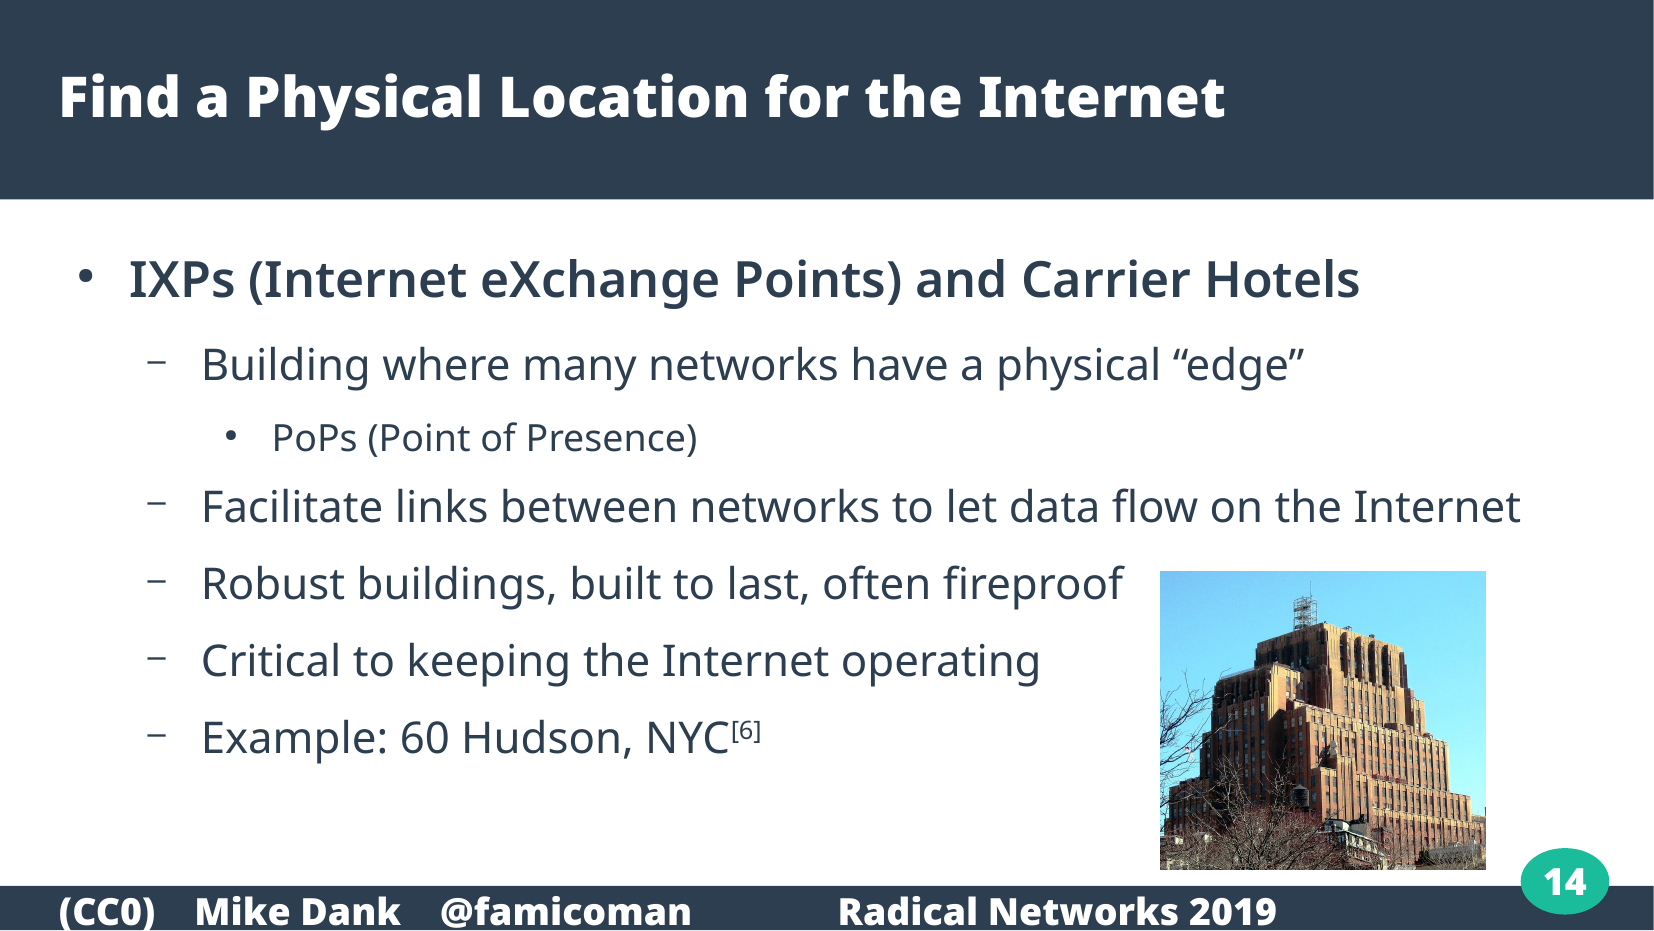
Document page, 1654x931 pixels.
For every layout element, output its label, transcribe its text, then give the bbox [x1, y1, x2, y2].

list IXPs (Internet eXchange Points) and Carrier Hotels Building where many networks have a physical “edge” PoPs (Point of Presence) Facilitate links between networks to let data flow on the Internet Robust buildings, built to last, often fireproof Critical to keeping the Internet operating Example: 60 Hudson, NYC[6] [59, 243, 1595, 864]
title Find a Physical Location for the Internet [59, 37, 1595, 155]
picture [1160, 571, 1486, 871]
